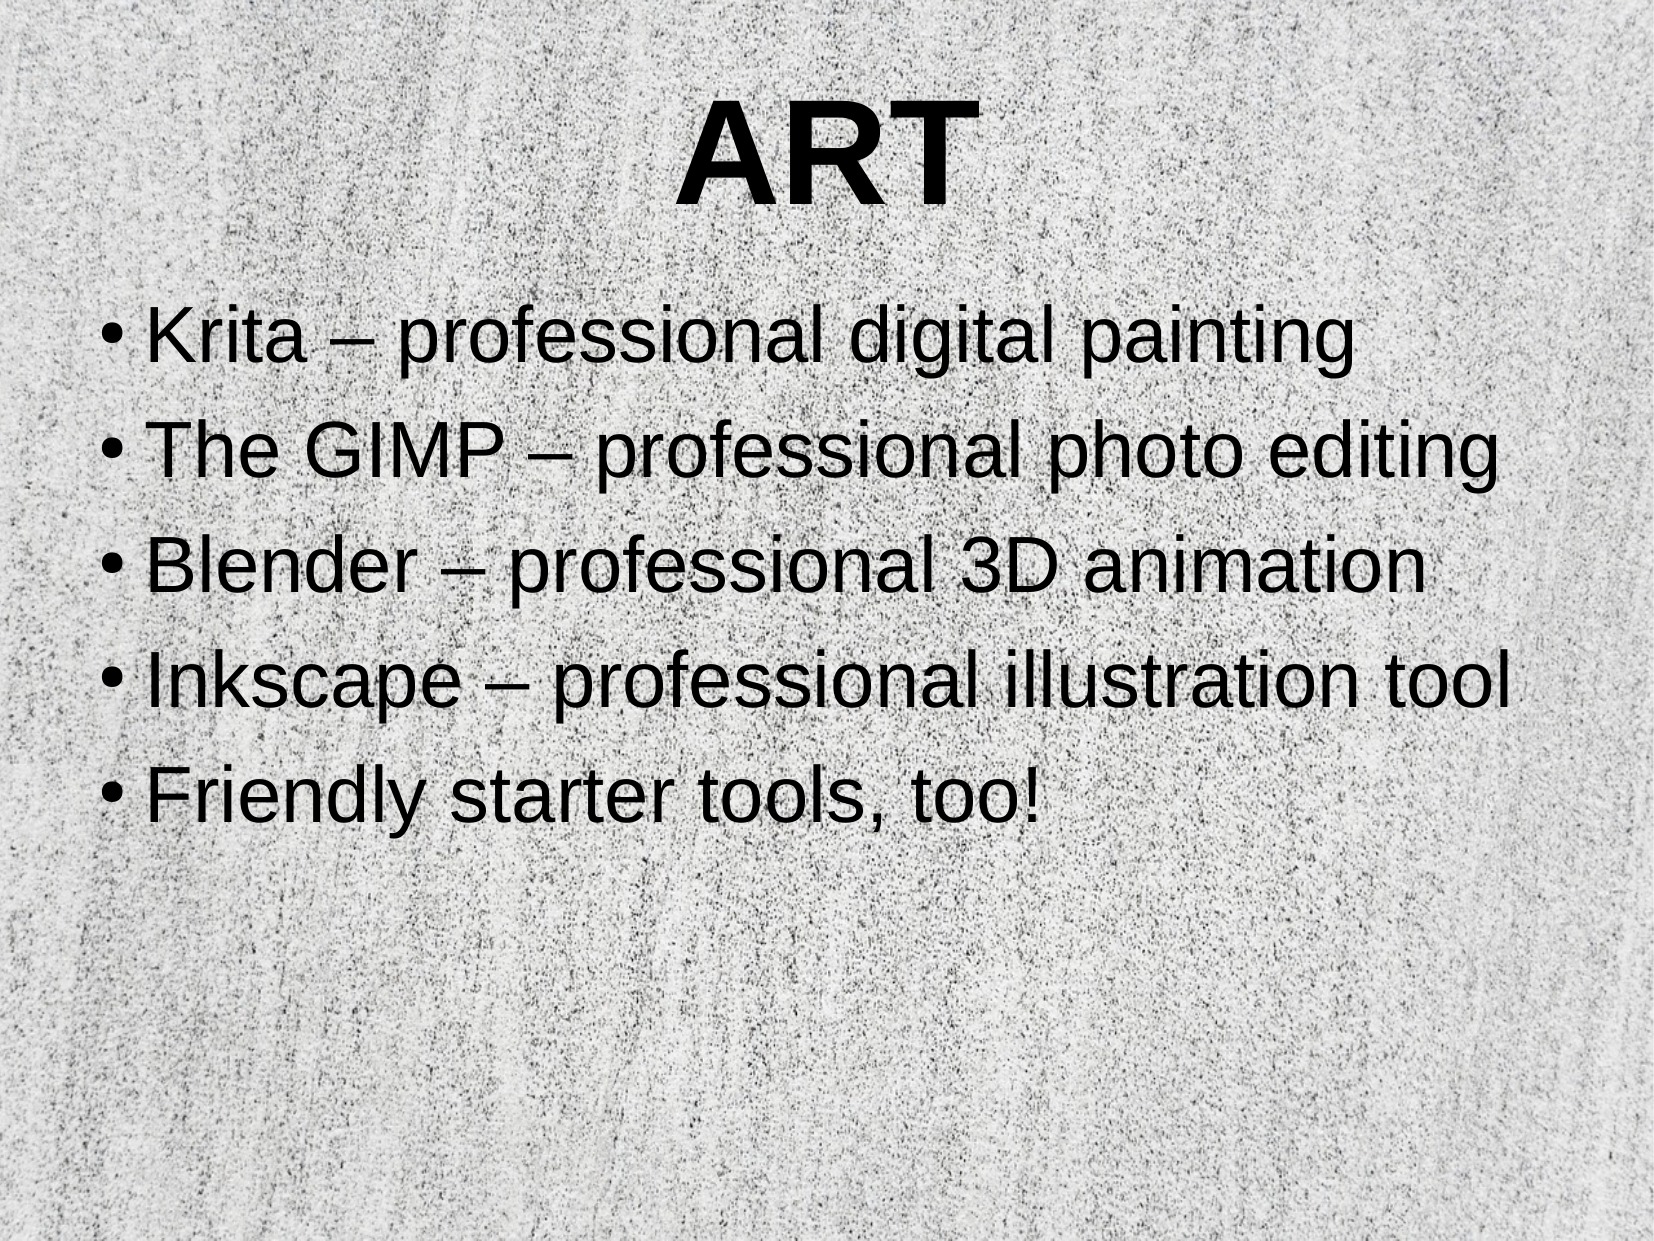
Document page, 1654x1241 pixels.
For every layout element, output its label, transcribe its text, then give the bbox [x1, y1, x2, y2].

list Krita – professional digital painting The GIMP – professional photo editing Blender – professional 3D animation Inkscape – professional illustration tool Friendly starter tools, too! [82, 290, 1571, 1010]
picture [0, 0, 1654, 1241]
title ART [82, 49, 1571, 257]
